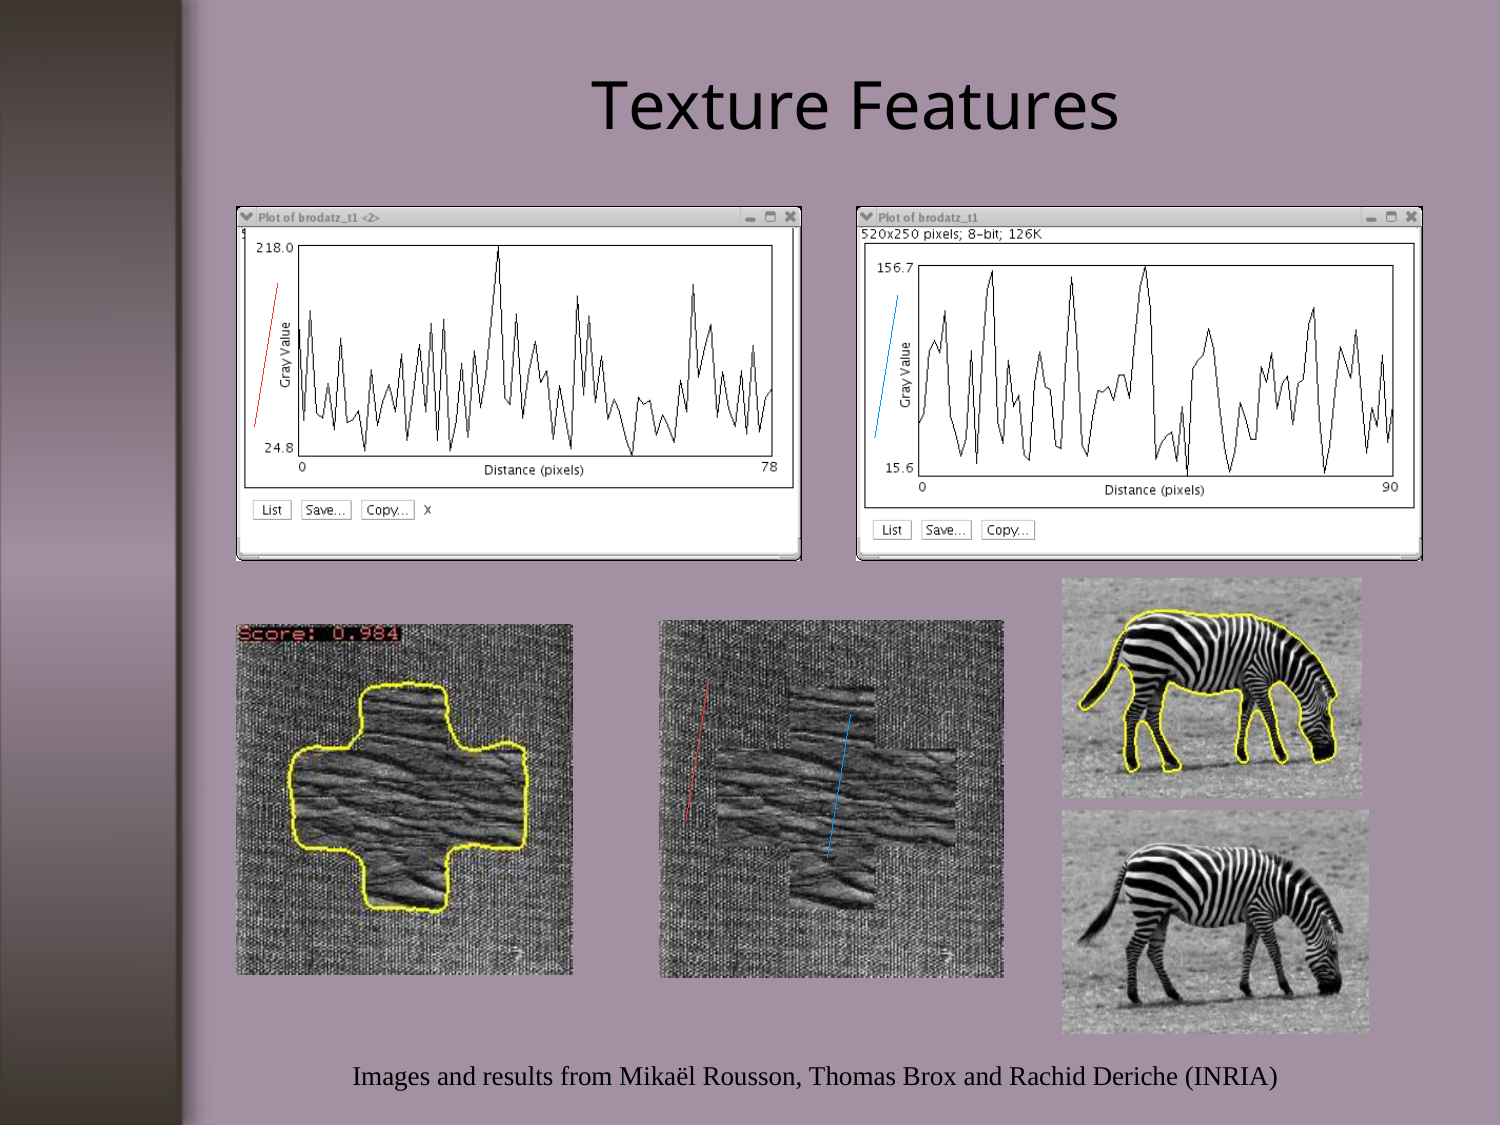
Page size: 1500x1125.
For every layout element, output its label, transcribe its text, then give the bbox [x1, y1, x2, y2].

picture [0, 0, 1500, 1125]
title Texture Features [206, 9, 1500, 198]
text_box Images and results from Mikaël Rousson, Thomas Brox and Rachid Deriche (INRIA) [337, 1054, 1342, 1125]
